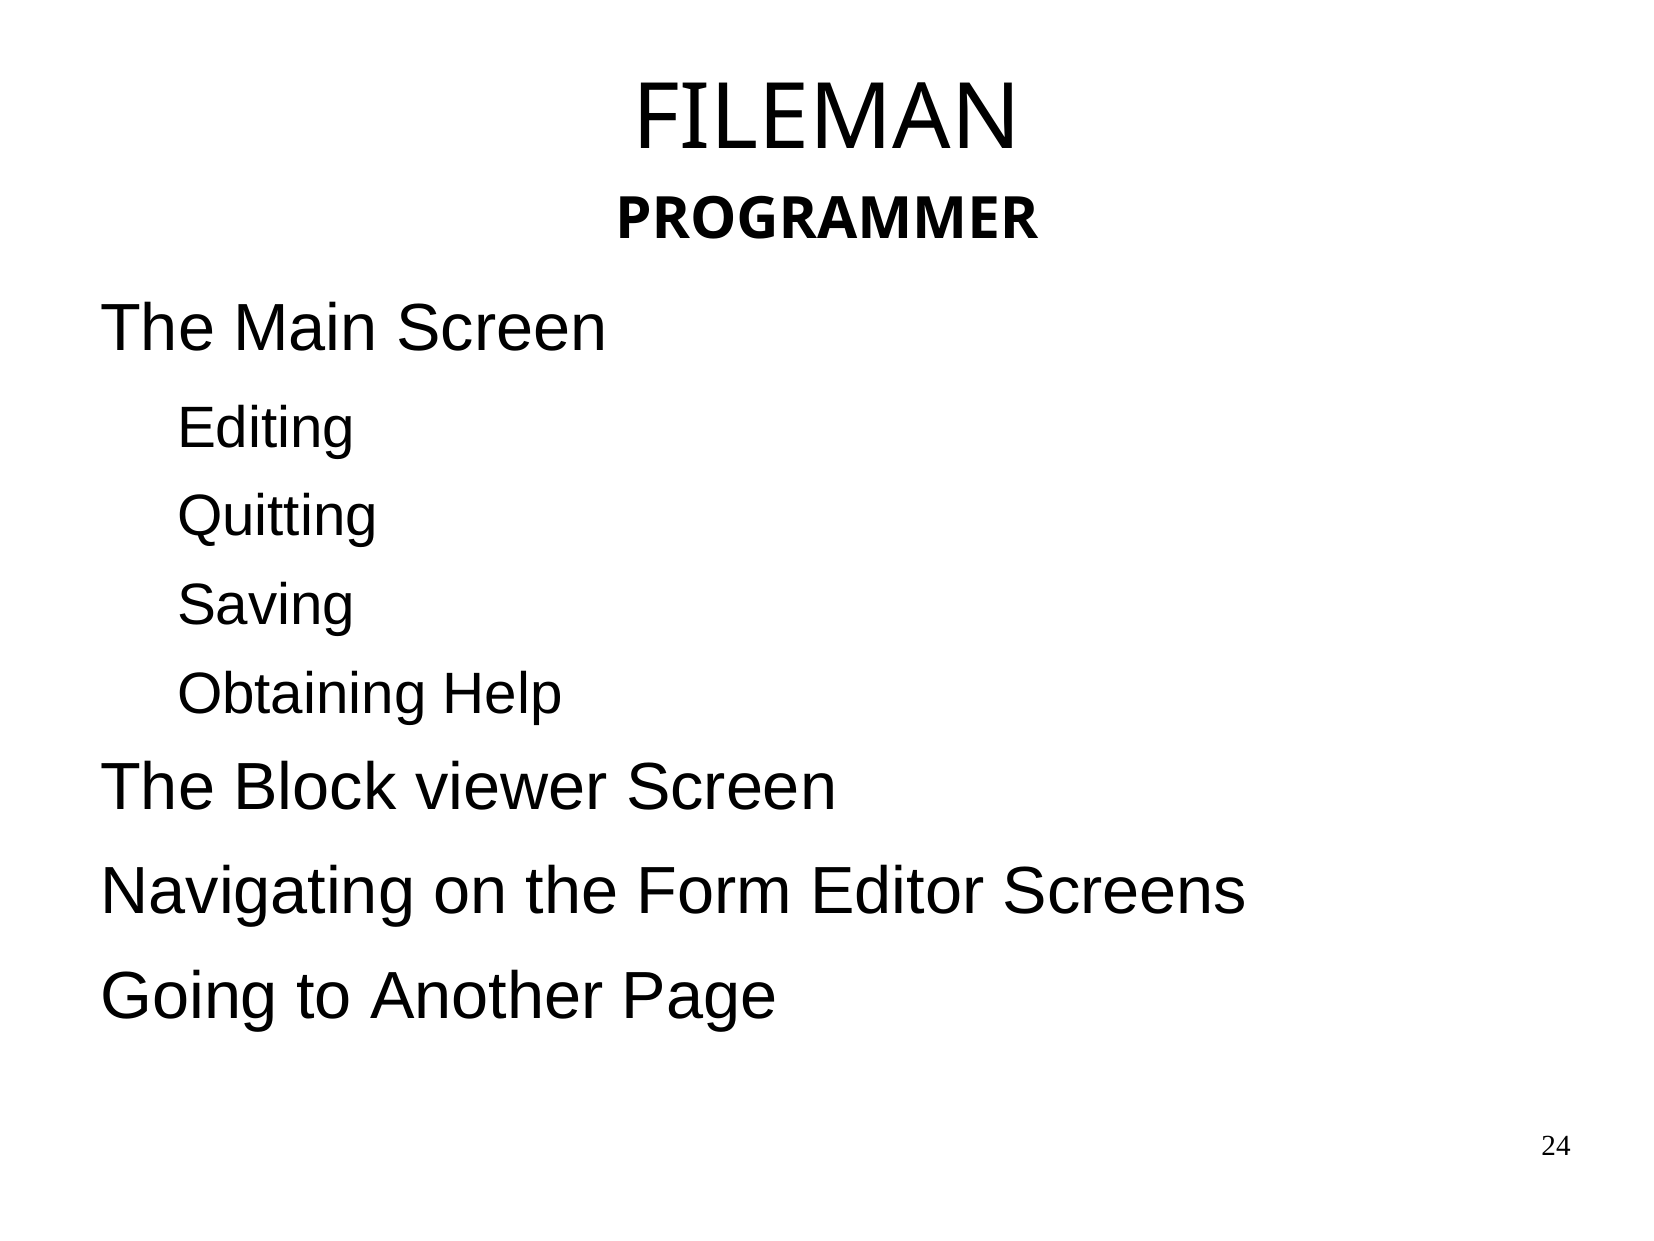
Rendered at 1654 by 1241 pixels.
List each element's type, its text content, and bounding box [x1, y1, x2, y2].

list The Main Screen Editing Quitting Saving Obtaining Help The Block viewer Screen Navigating on the Form Editor Screens Going to Another Page [82, 290, 1571, 1094]
title FILEMAN PROGRAMMER [82, 47, 1571, 259]
